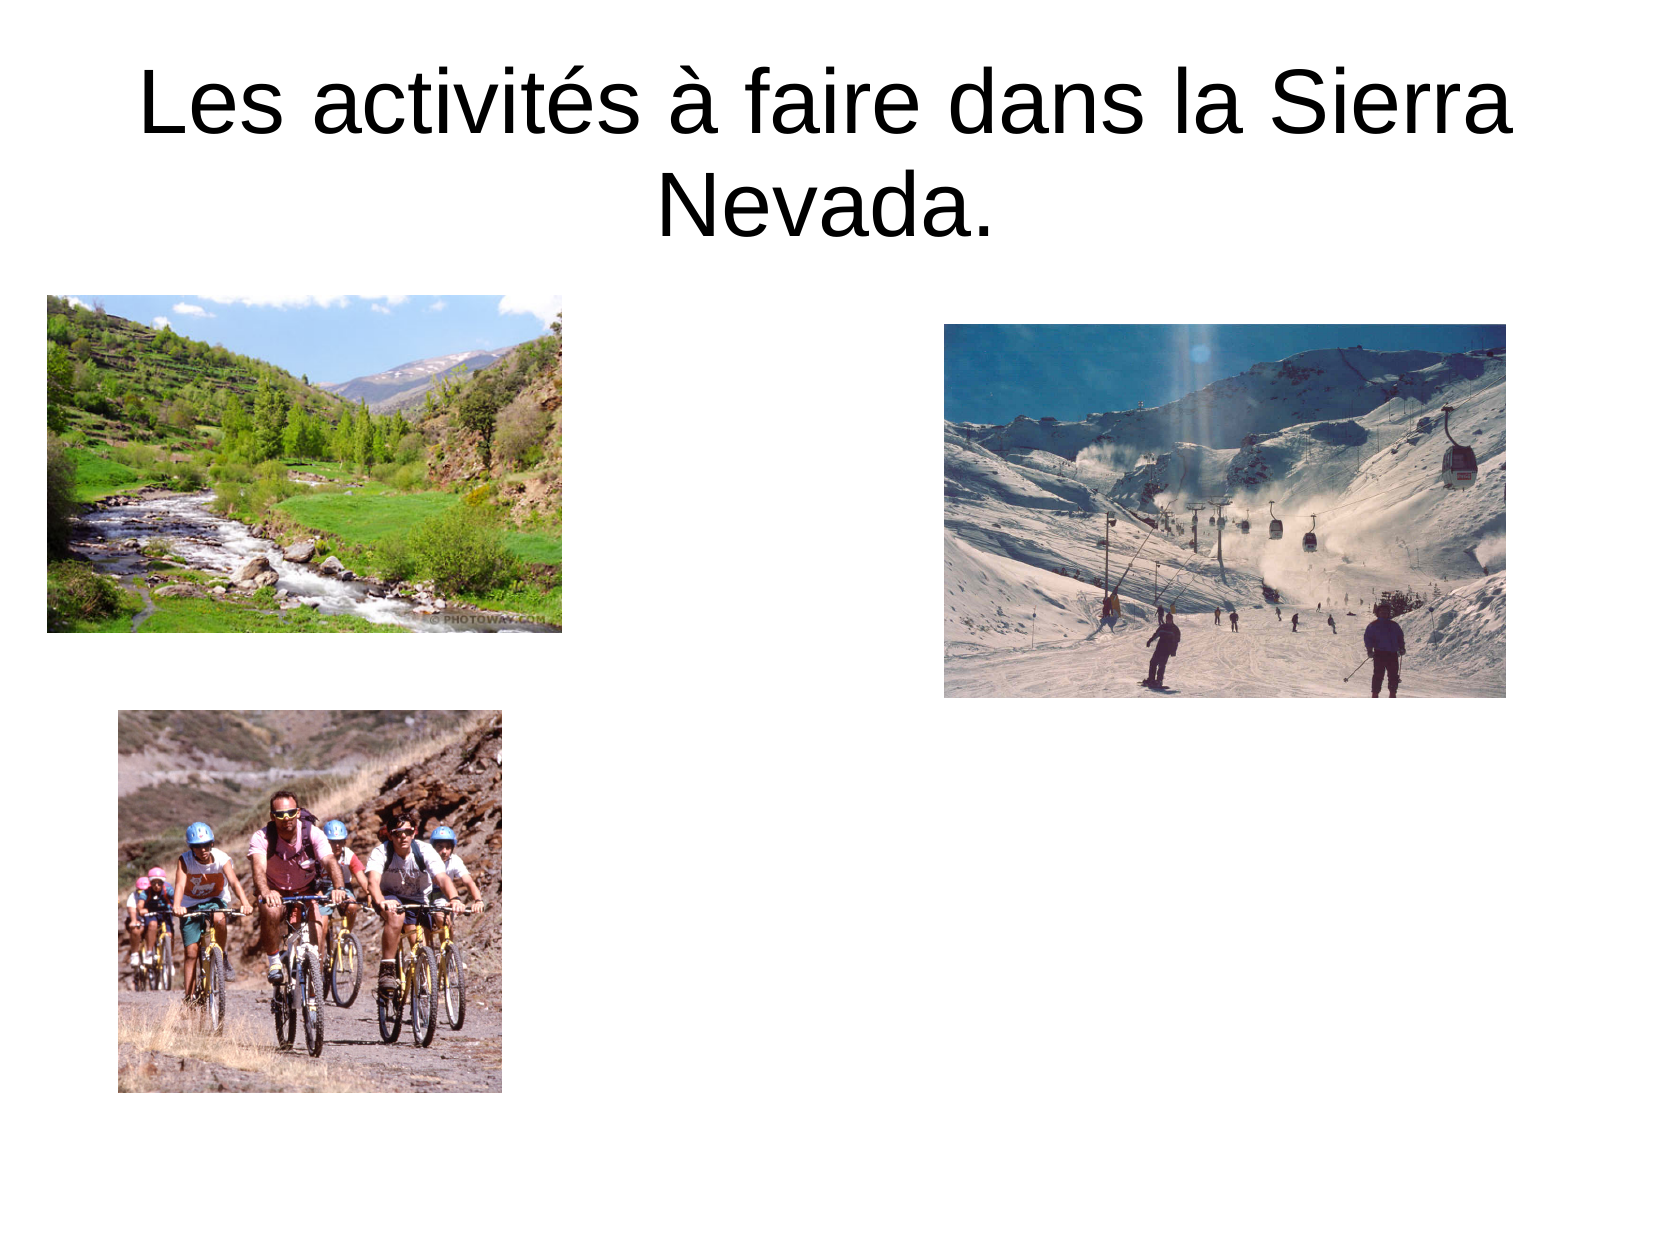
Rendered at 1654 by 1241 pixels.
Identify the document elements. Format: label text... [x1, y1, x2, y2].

picture [944, 324, 1506, 698]
picture [118, 710, 502, 1093]
title Les activités à faire dans la Sierra Nevada. [82, 50, 1571, 256]
picture [47, 295, 562, 633]
